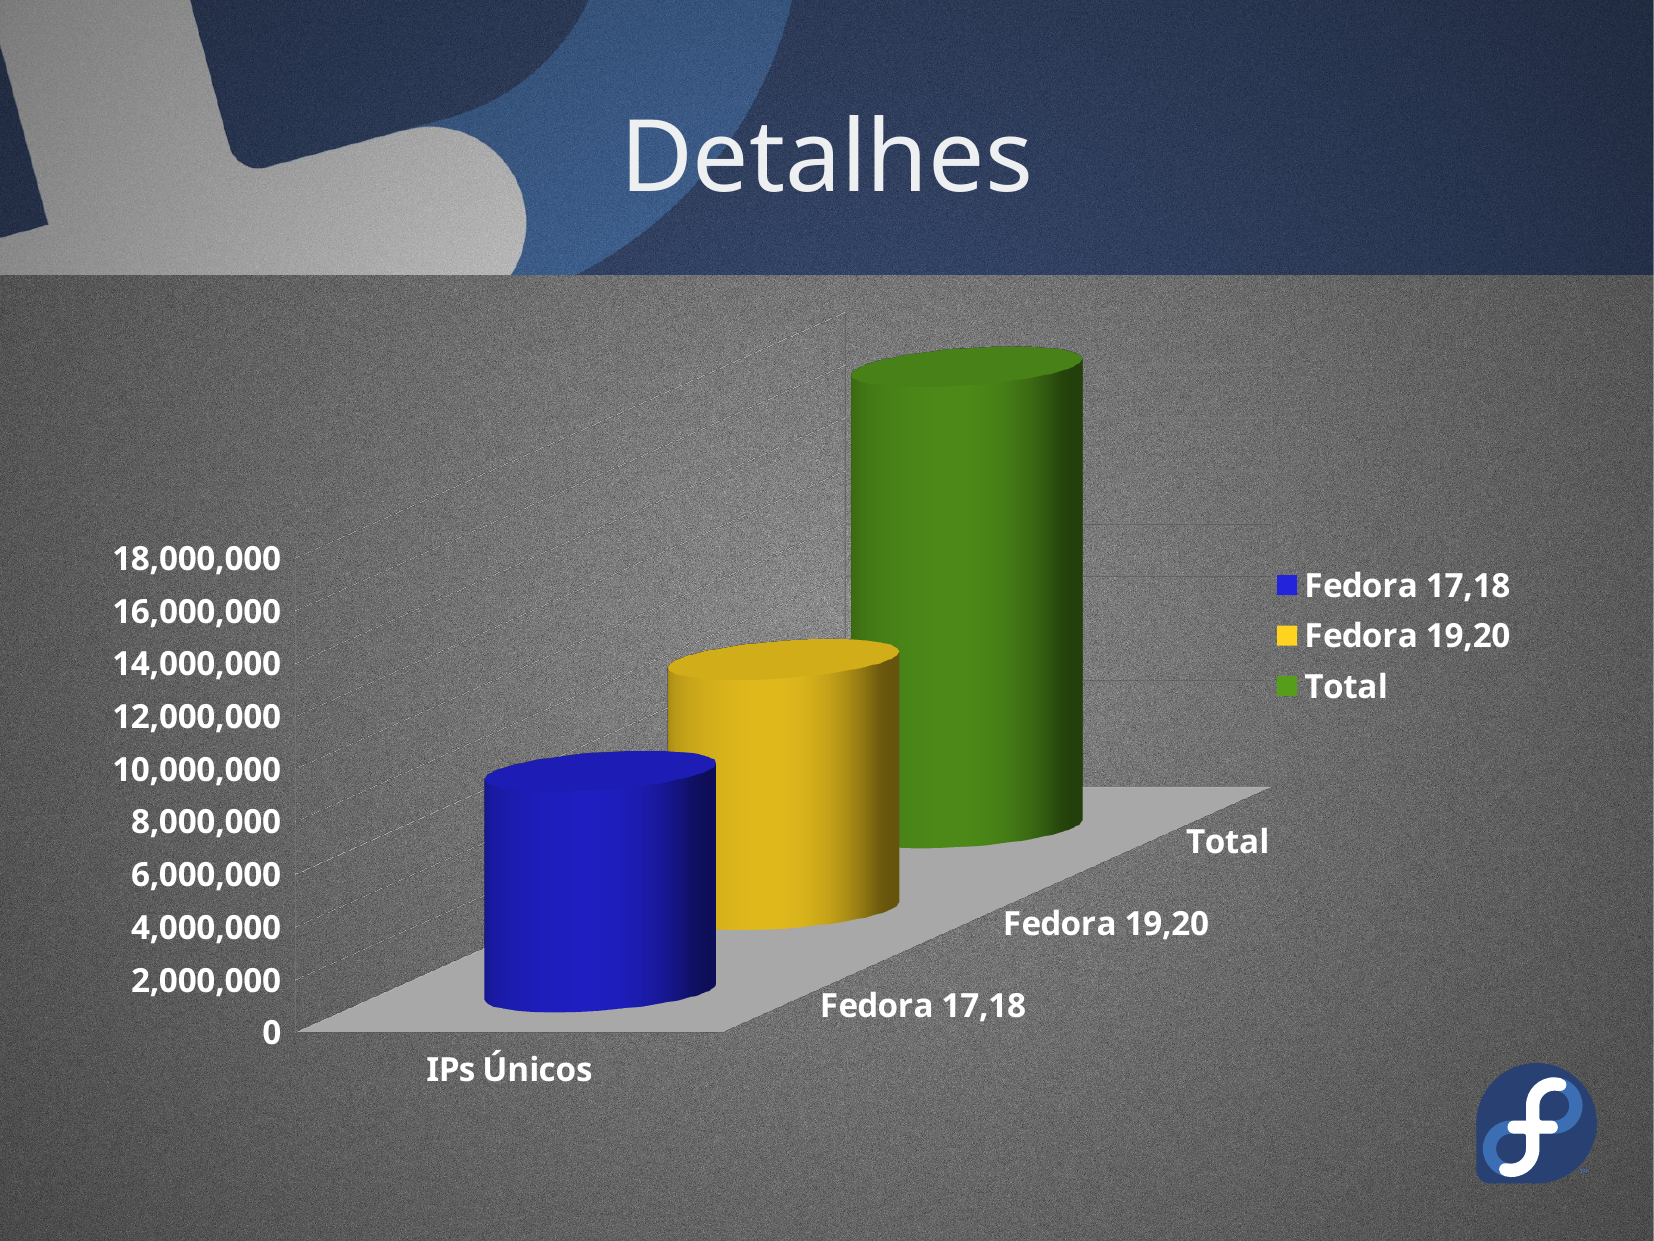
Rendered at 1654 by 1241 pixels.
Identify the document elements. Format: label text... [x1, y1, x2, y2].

title Detalhes [82, 49, 1571, 257]
chart [82, 290, 1570, 1114]
picture [0, 0, 1654, 1241]
